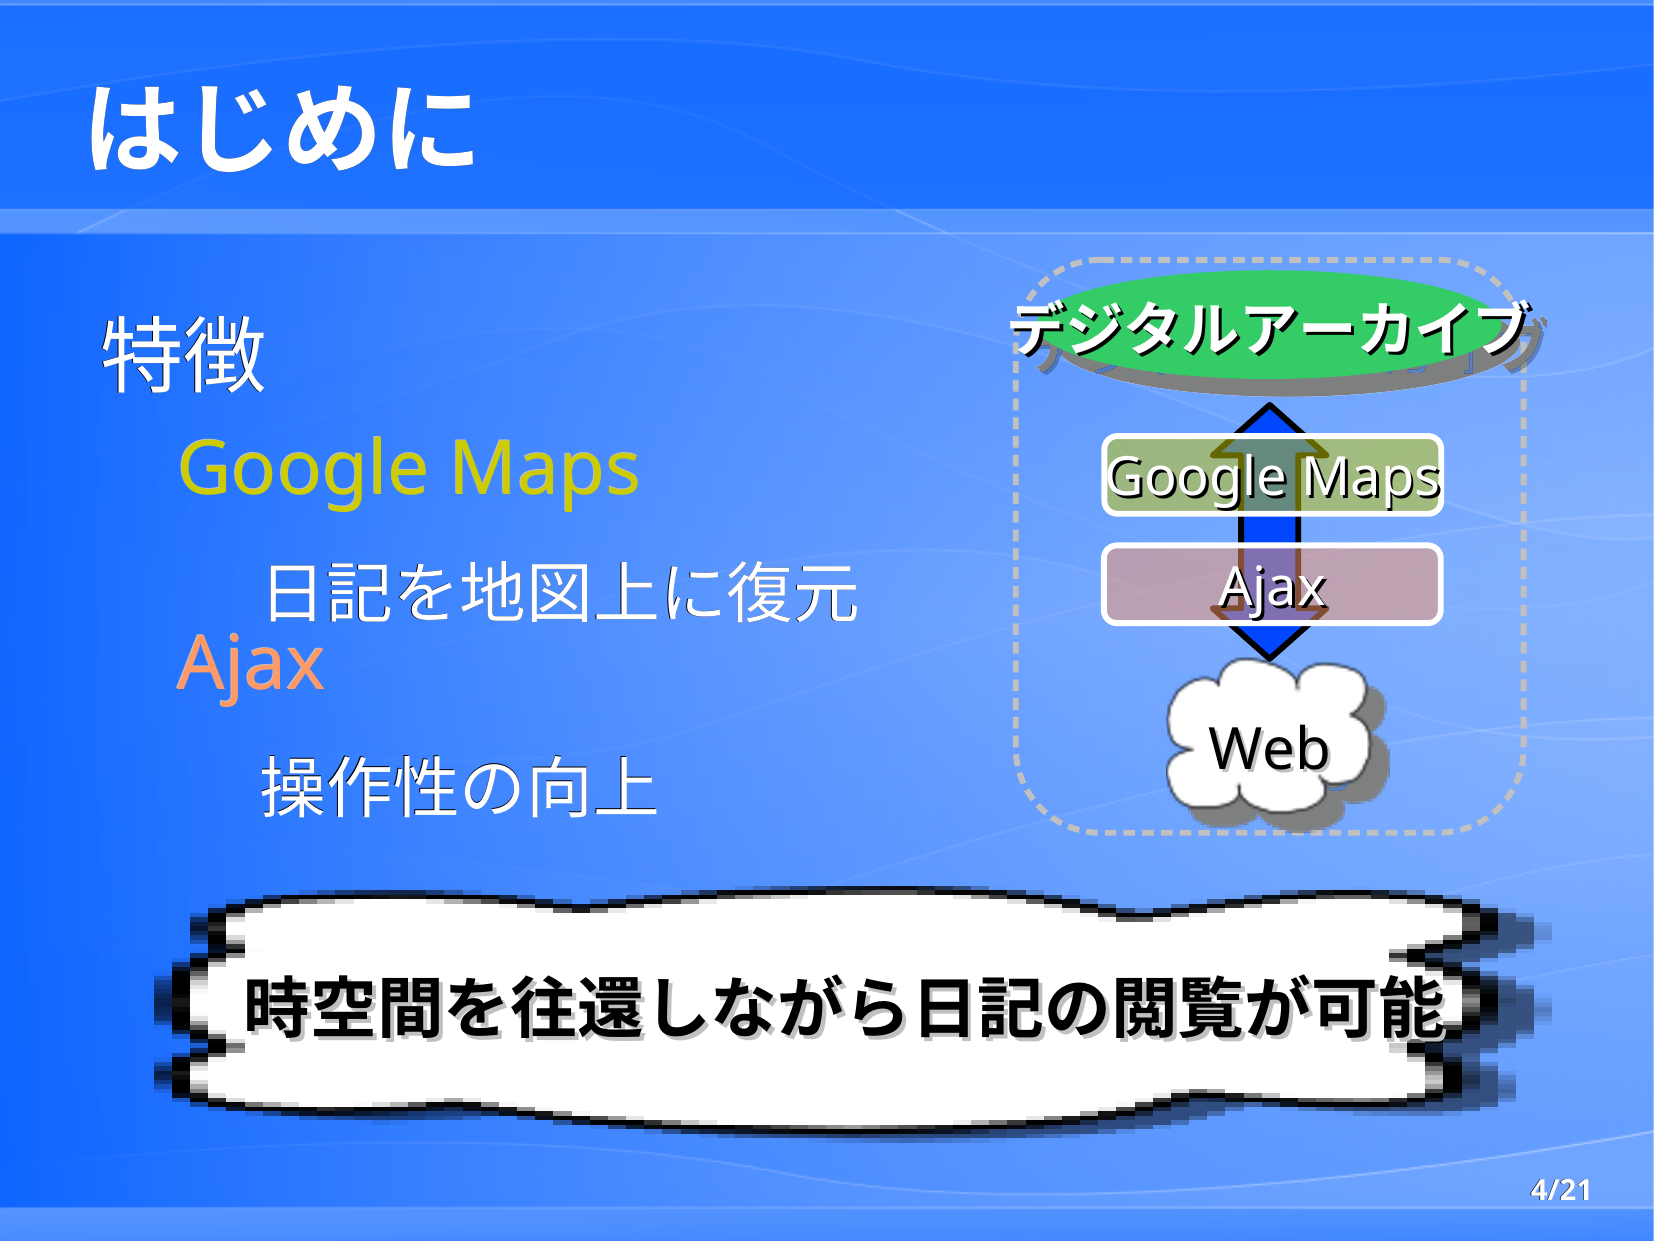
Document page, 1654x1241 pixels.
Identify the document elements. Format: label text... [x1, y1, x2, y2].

list Google Maps 日記を地図上に復元 [82, 414, 975, 591]
text_box [1234, 404, 1305, 436]
list Ajax 操作性の向上 [537, 609, 582, 614]
list Ajax 操作性の向上 [82, 609, 975, 798]
text_box Ajax [1103, 545, 1441, 624]
title はじめに [23, 8, 1625, 237]
text_box [1241, 514, 1299, 545]
text_box デジタルアーカイブ [1036, 270, 1502, 379]
picture [0, 0, 1654, 1241]
text_box [1230, 624, 1309, 643]
text_box Google Maps [1104, 436, 1442, 514]
list 特徴 [82, 290, 975, 384]
